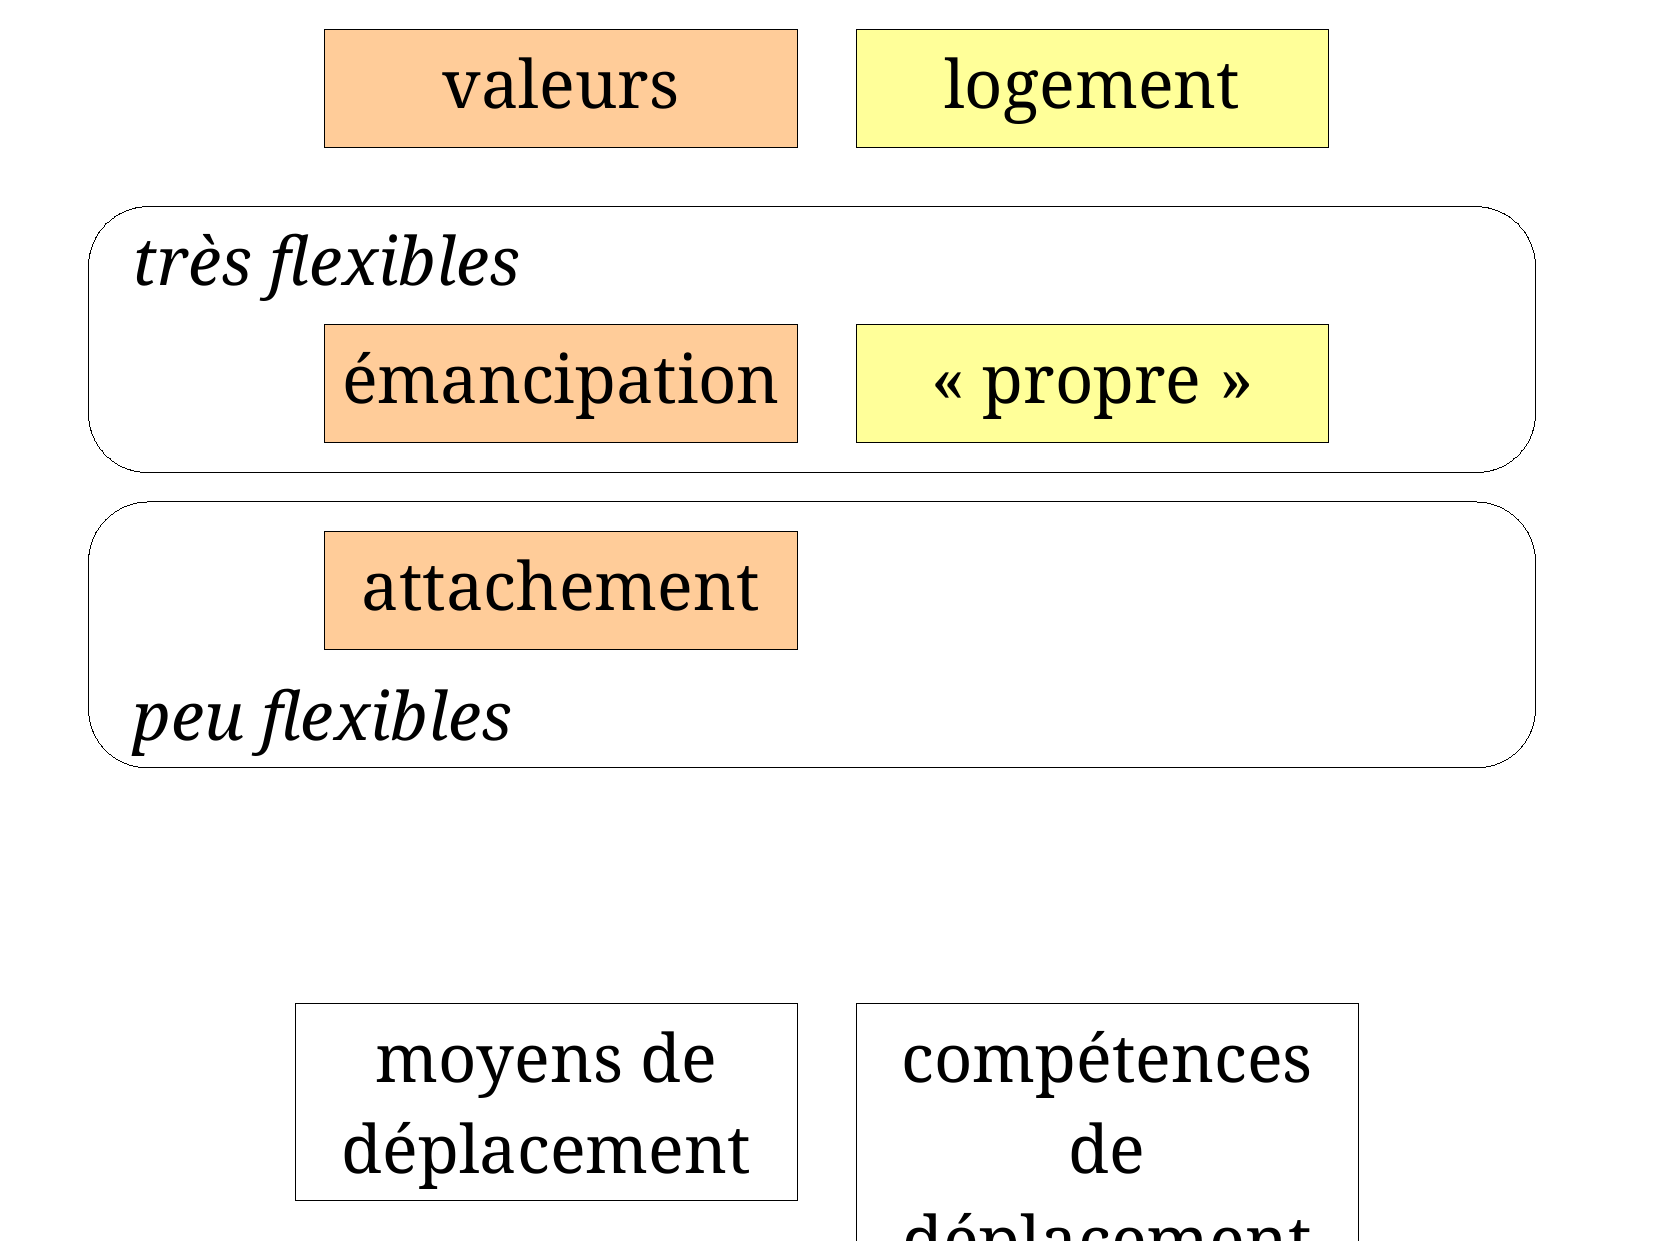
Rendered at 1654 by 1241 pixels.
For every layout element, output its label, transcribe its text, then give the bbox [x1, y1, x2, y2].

text_box peu flexibles [88, 501, 1536, 768]
text_box compétences de déplacement [856, 1003, 1359, 1199]
text_box moyens de déplacement [295, 1003, 798, 1199]
text_box logement [856, 29, 1329, 148]
text_box très flexibles [88, 206, 1536, 473]
text_box valeurs [324, 29, 798, 148]
